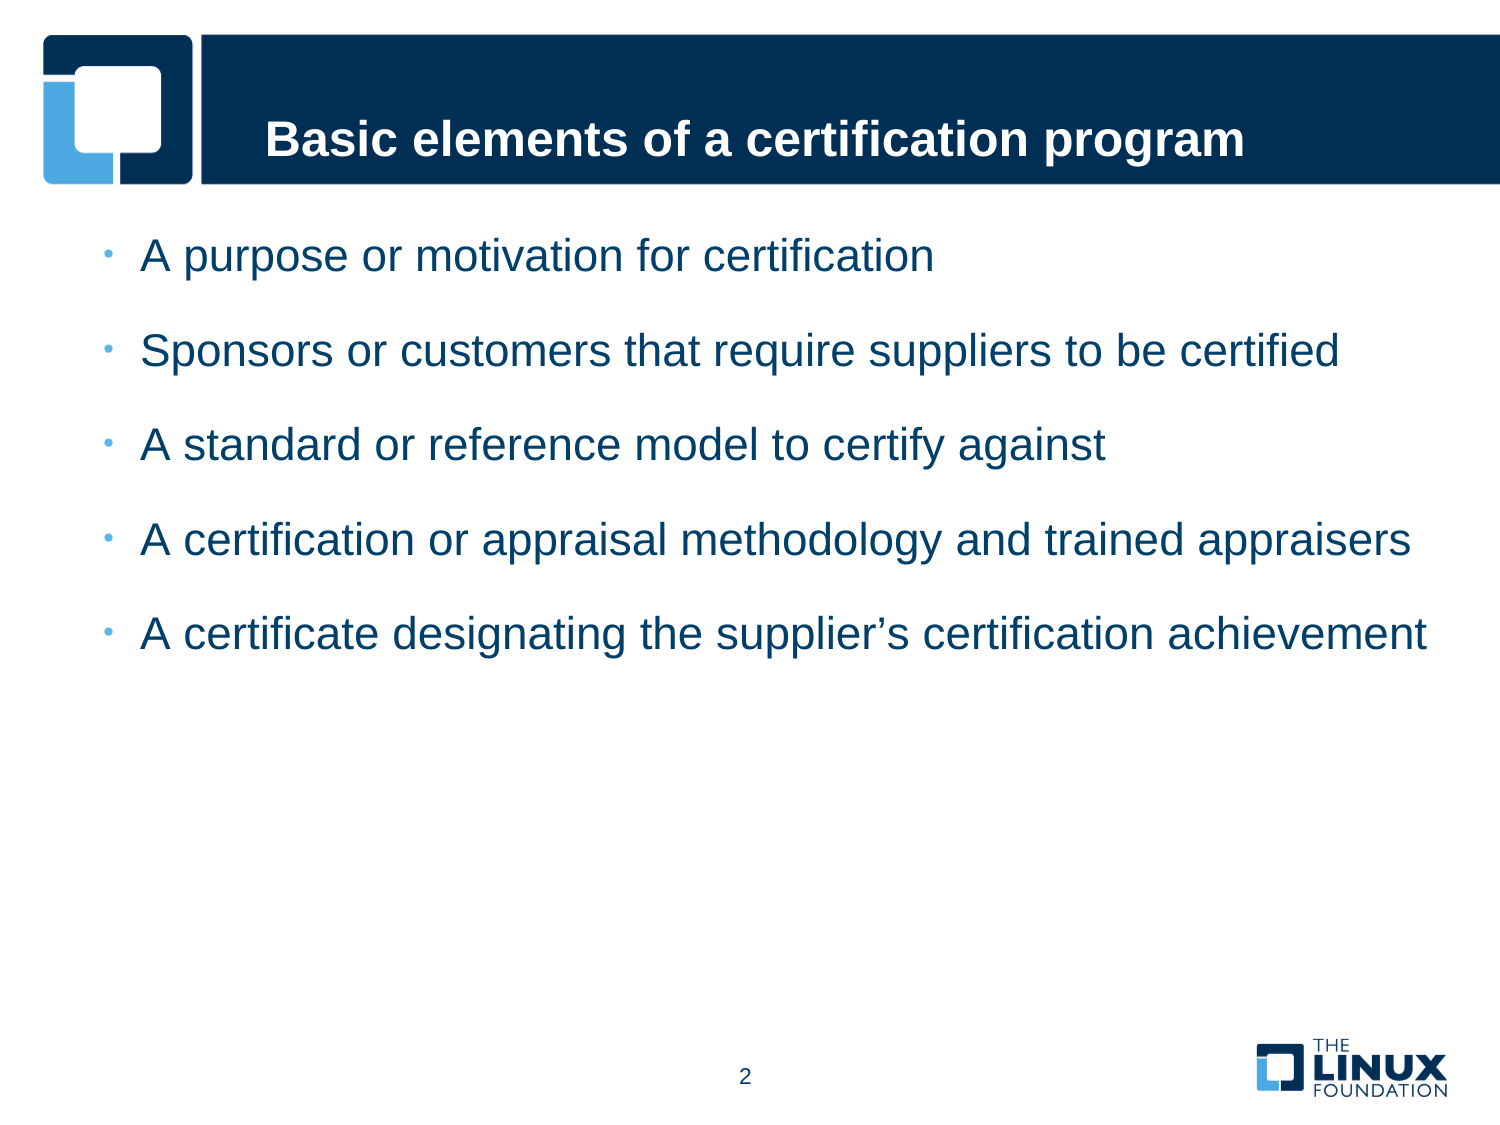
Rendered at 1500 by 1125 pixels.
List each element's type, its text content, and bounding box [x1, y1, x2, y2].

picture [0, 0, 1500, 1125]
title Basic elements of a certification program [249, 37, 1438, 175]
list A purpose or motivation for certification Sponsors or customers that require suppliers to be certified A standard or reference model to certify against A certification or appraisal methodology and trained appraisers A certificate designating the supplier’s certification achievement [87, 224, 1450, 1025]
text_box <number> [589, 1037, 902, 1113]
